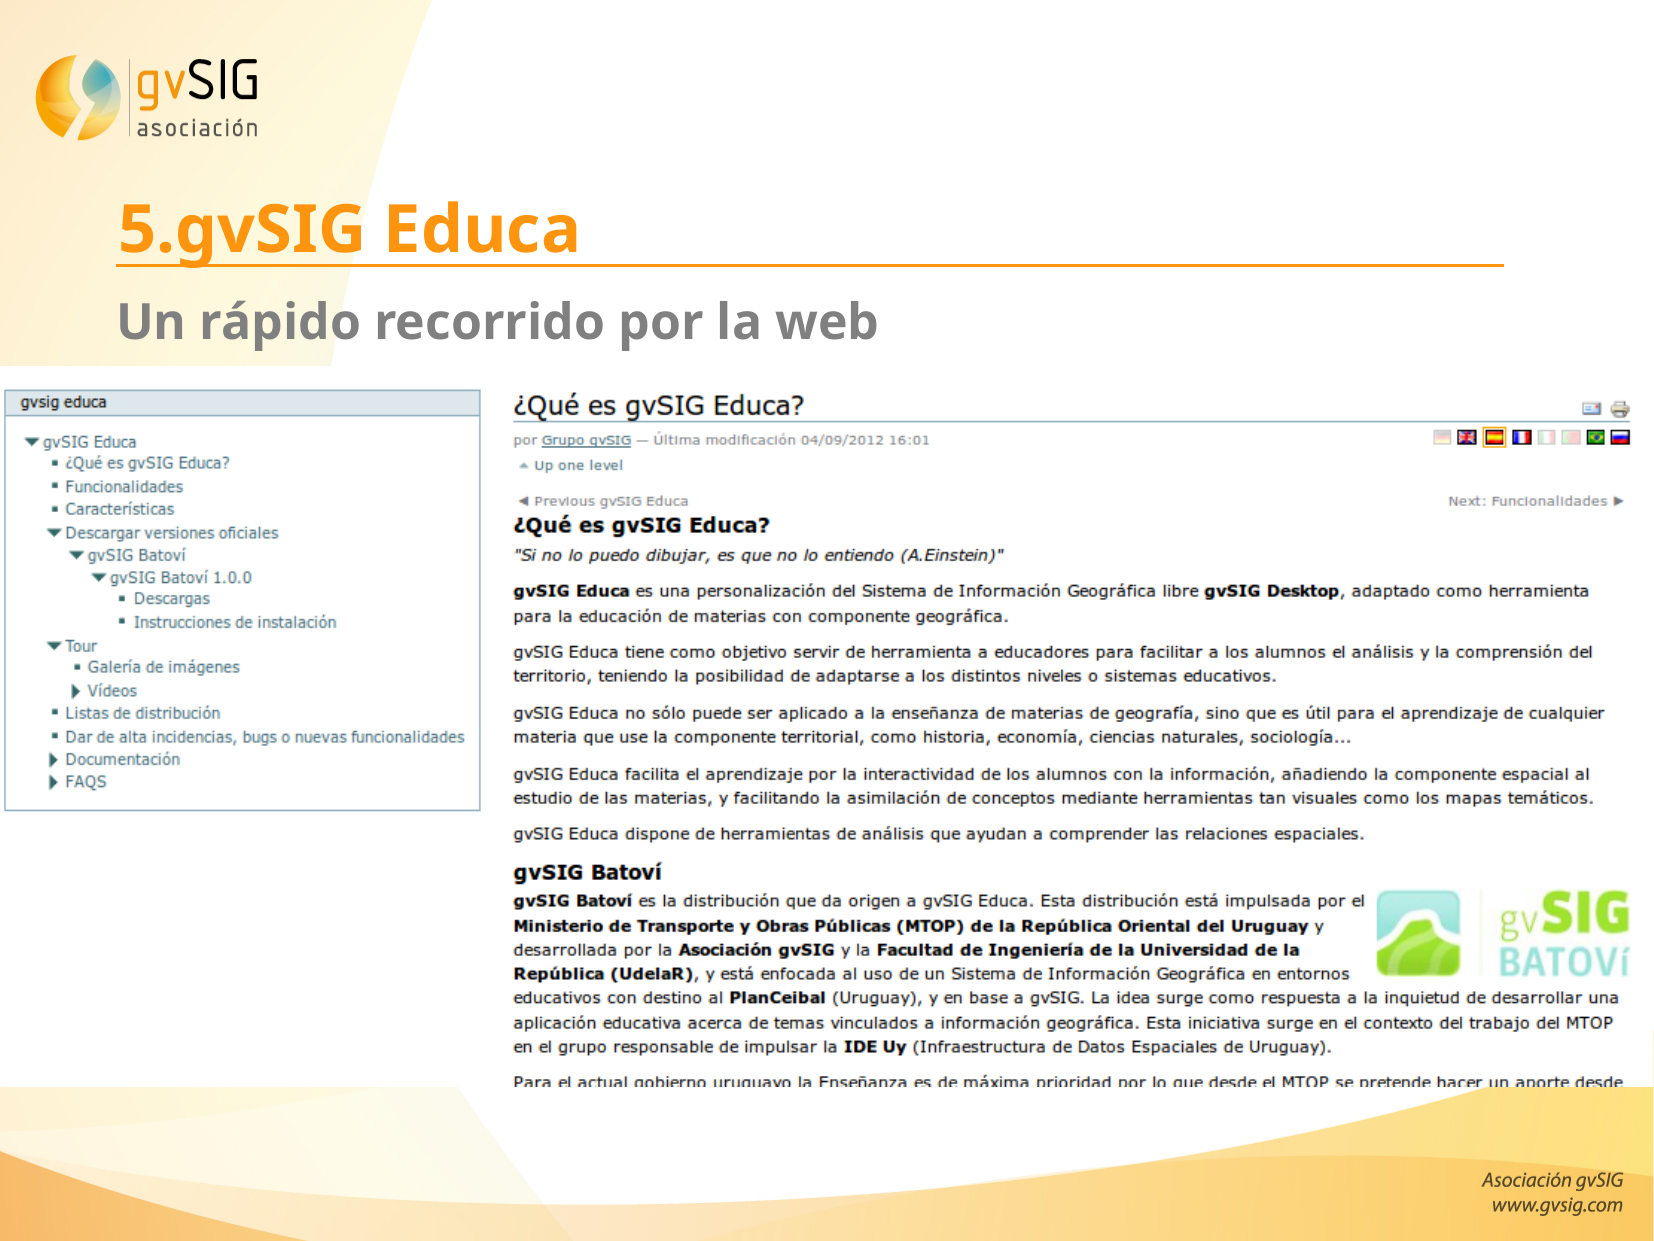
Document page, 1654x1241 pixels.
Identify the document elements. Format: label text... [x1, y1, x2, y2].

title Un rápido recorrido por la web [116, 276, 1300, 365]
title 5.gvSIG Educa [118, 177, 1607, 276]
picture [0, 0, 1654, 1241]
